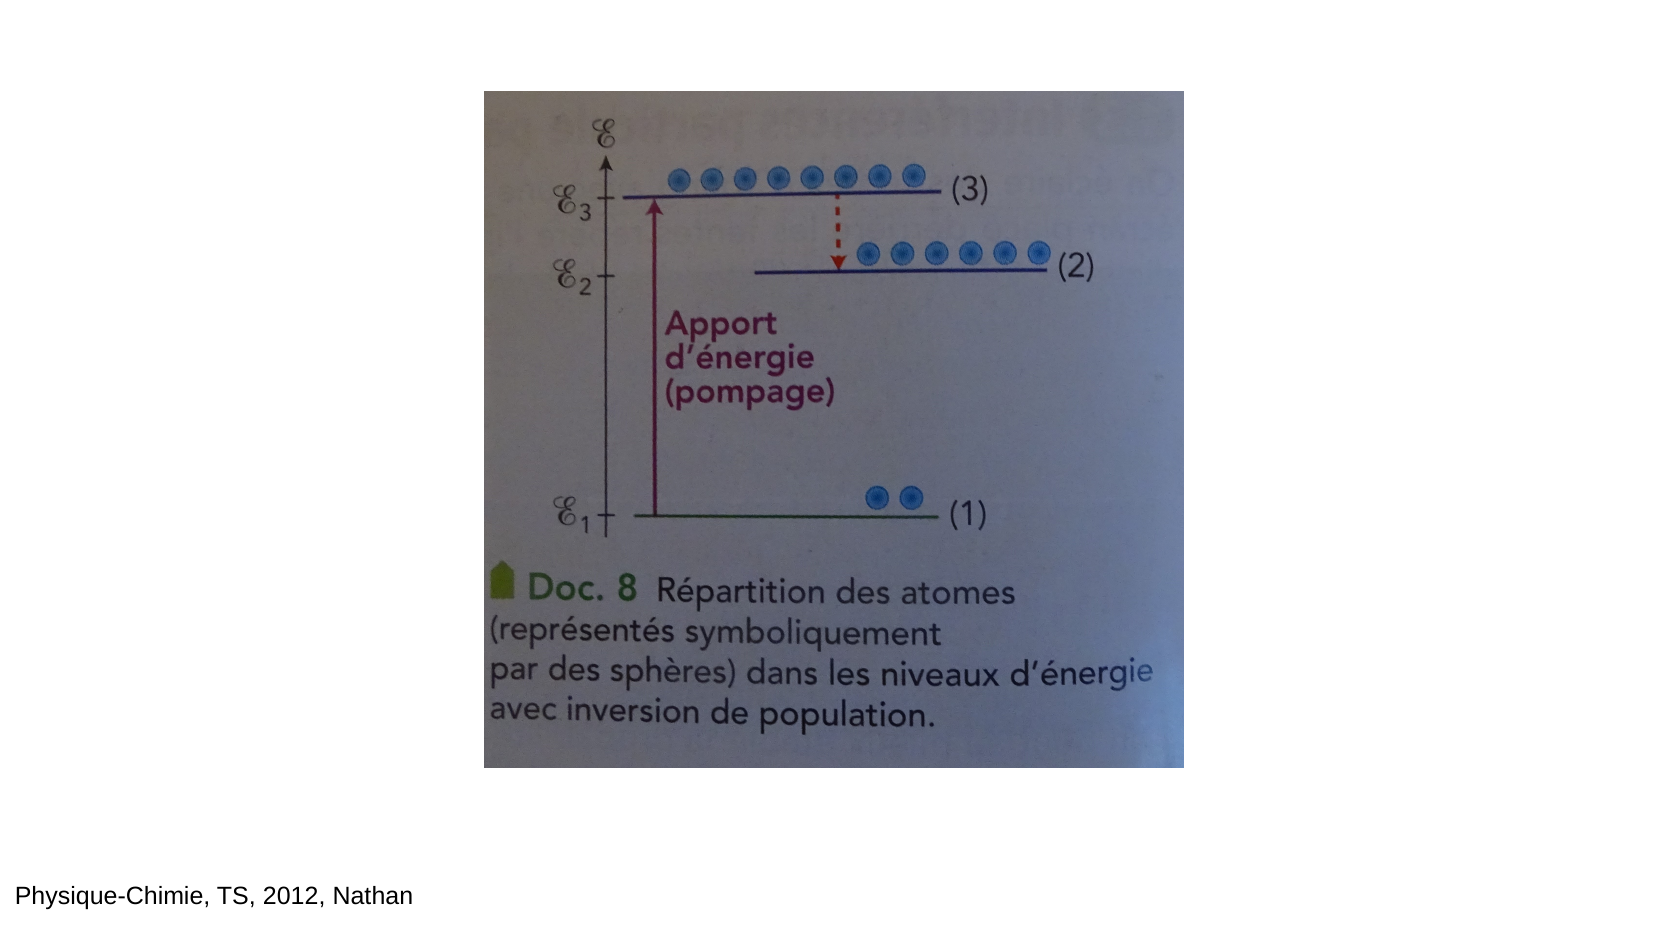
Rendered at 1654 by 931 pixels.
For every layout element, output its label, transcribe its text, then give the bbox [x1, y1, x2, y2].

picture [484, 91, 1184, 768]
text_box Physique-Chimie, TS, 2012, Nathan [0, 874, 544, 931]
